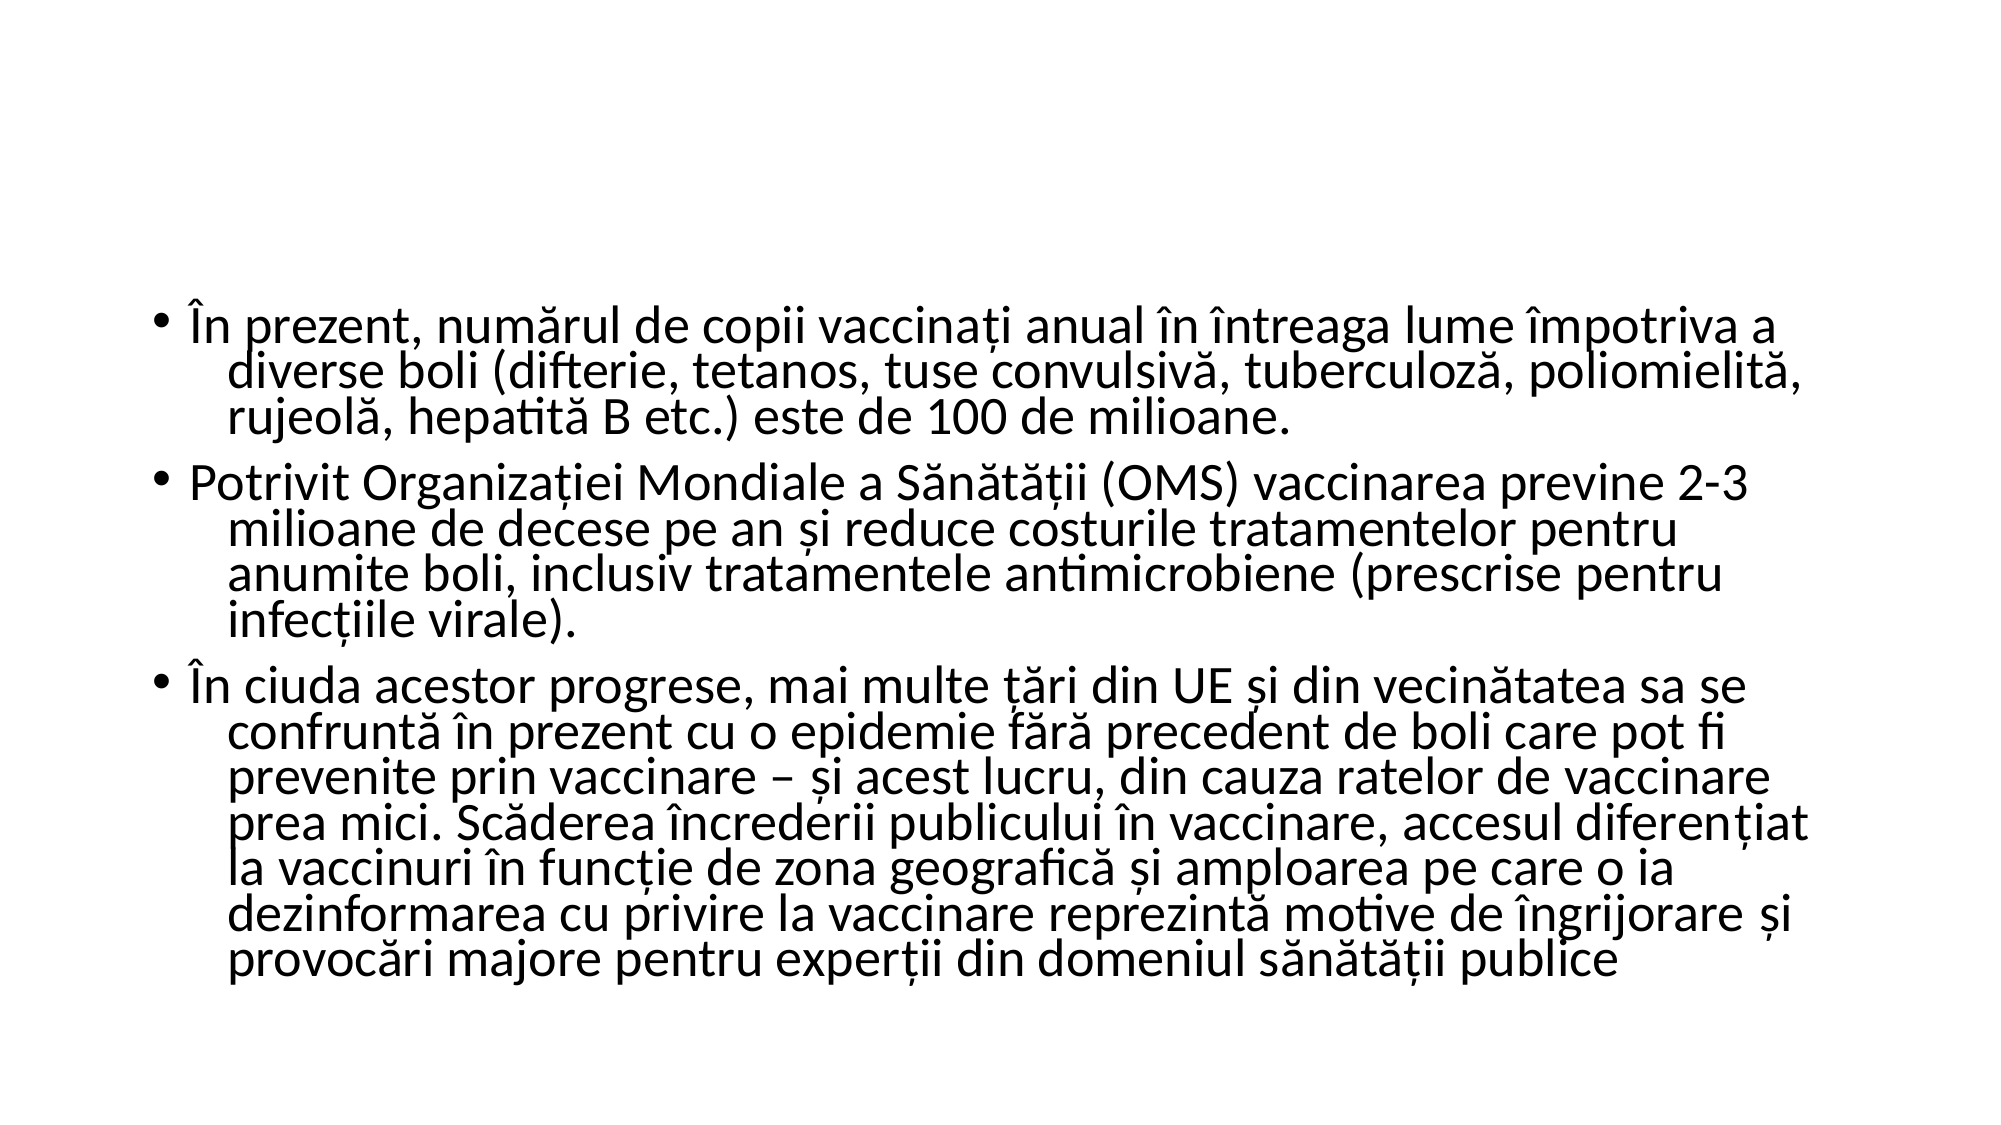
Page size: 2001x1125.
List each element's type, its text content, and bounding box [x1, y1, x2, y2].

list În prezent, numărul de copii vaccinați anual în întreaga lume împotriva a diverse boli (difterie, tetanos, tuse convulsivă, tuberculoză, poliomielită, rujeolă, hepatită B etc.) este de 100 de milioane. Potrivit Organizației Mondiale a Sănătății (OMS) vaccinarea previne 2-3 milioane de decese pe an și reduce costurile tratamentelor pentru anumite boli, inclusiv tratamentele antimicrobiene (prescrise pentru infecțiile virale). În ciuda acestor progrese, mai multe țări din UE și din vecinătatea sa se confruntă în prezent cu o epidemie fără precedent de boli care pot fi prevenite prin vaccinare – și acest lucru, din cauza ratelor de vaccinare prea mici. Scăderea încrederii publicului în vaccinare, accesul diferențiat la vaccinuri în funcție de zona geografică și amploarea pe care o ia dezinformarea cu privire la vaccinare reprezintă motive de îngrijorare și provocări majore pentru experții din domeniul sănătății publice [137, 299, 1863, 1014]
